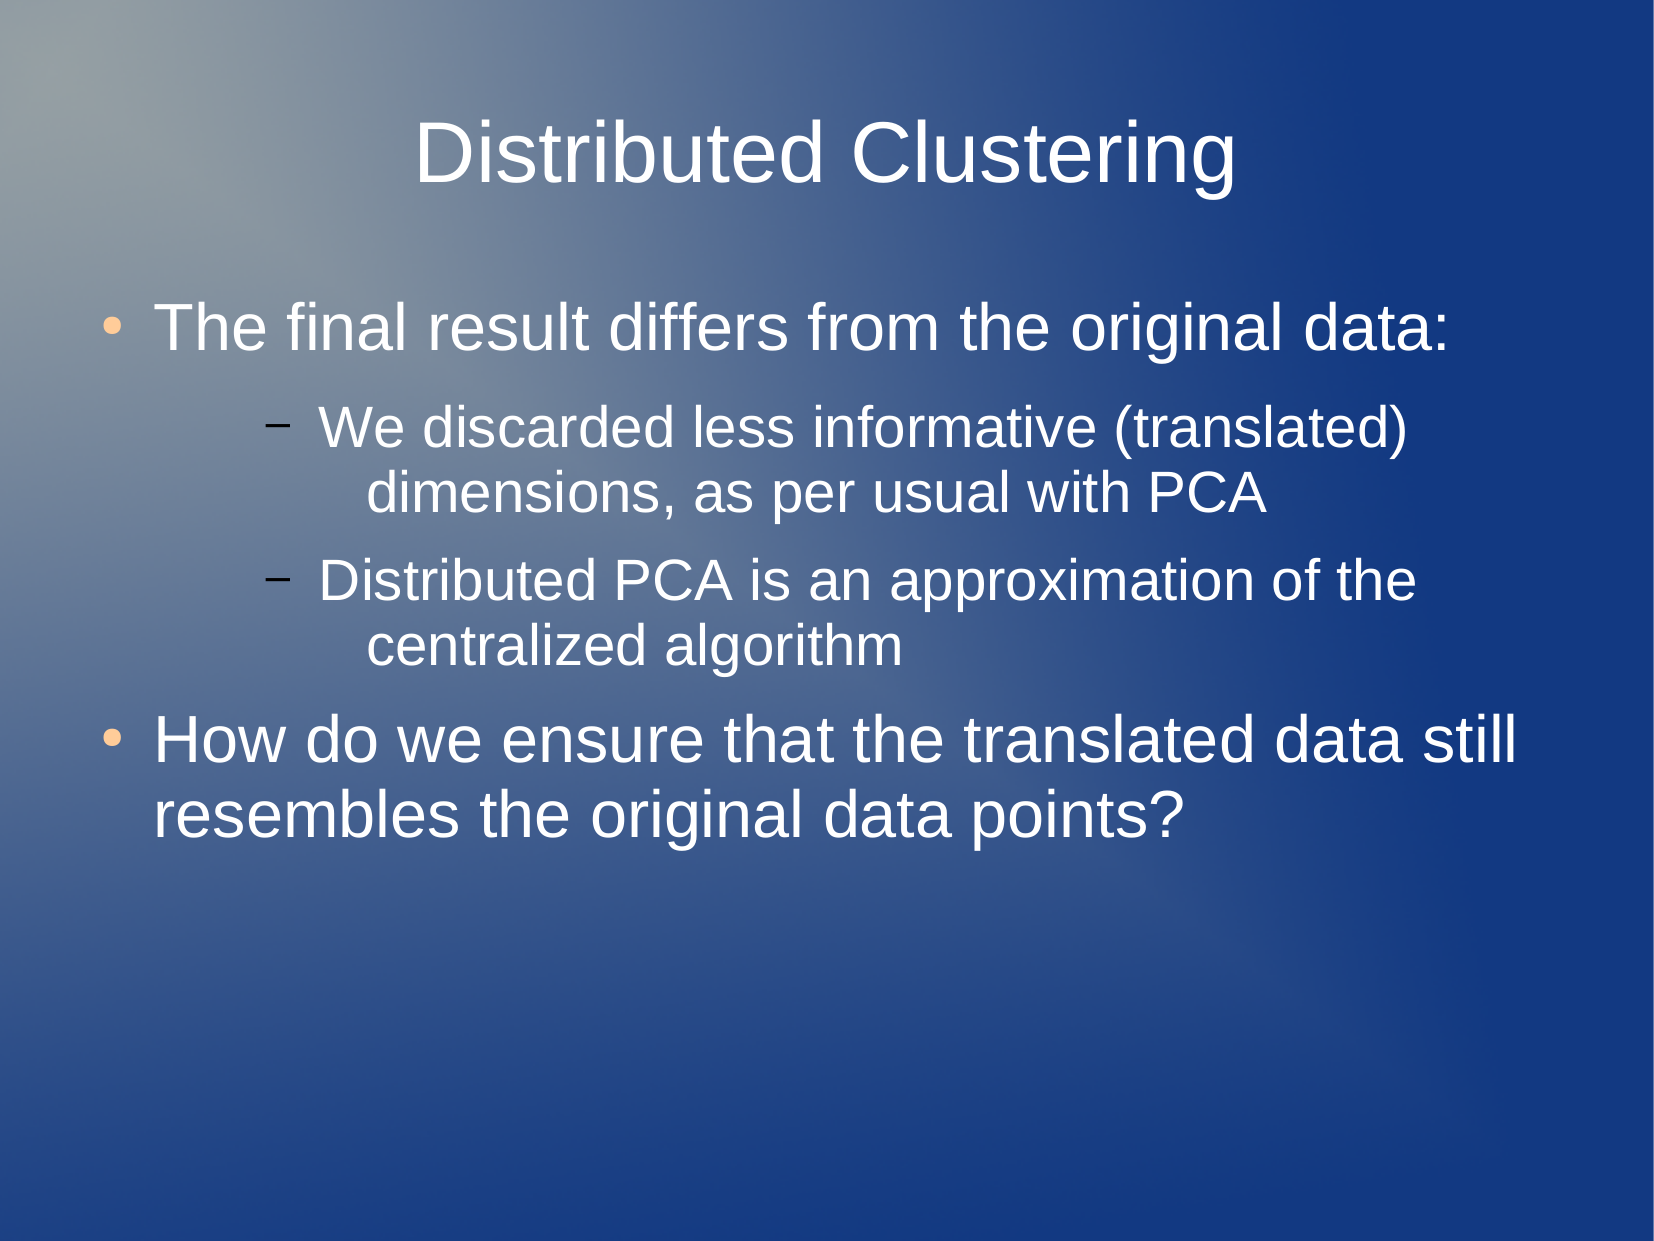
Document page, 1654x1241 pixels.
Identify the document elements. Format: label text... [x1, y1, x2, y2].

picture [0, 0, 1654, 1241]
title Distributed Clustering [82, 49, 1571, 257]
list The final result differs from the original data: We discarded less informative (translated) dimensions, as per usual with PCA Distributed PCA is an approximation of the centralized algorithm How do we ensure that the translated data still resembles the original data points? [82, 290, 1571, 1109]
